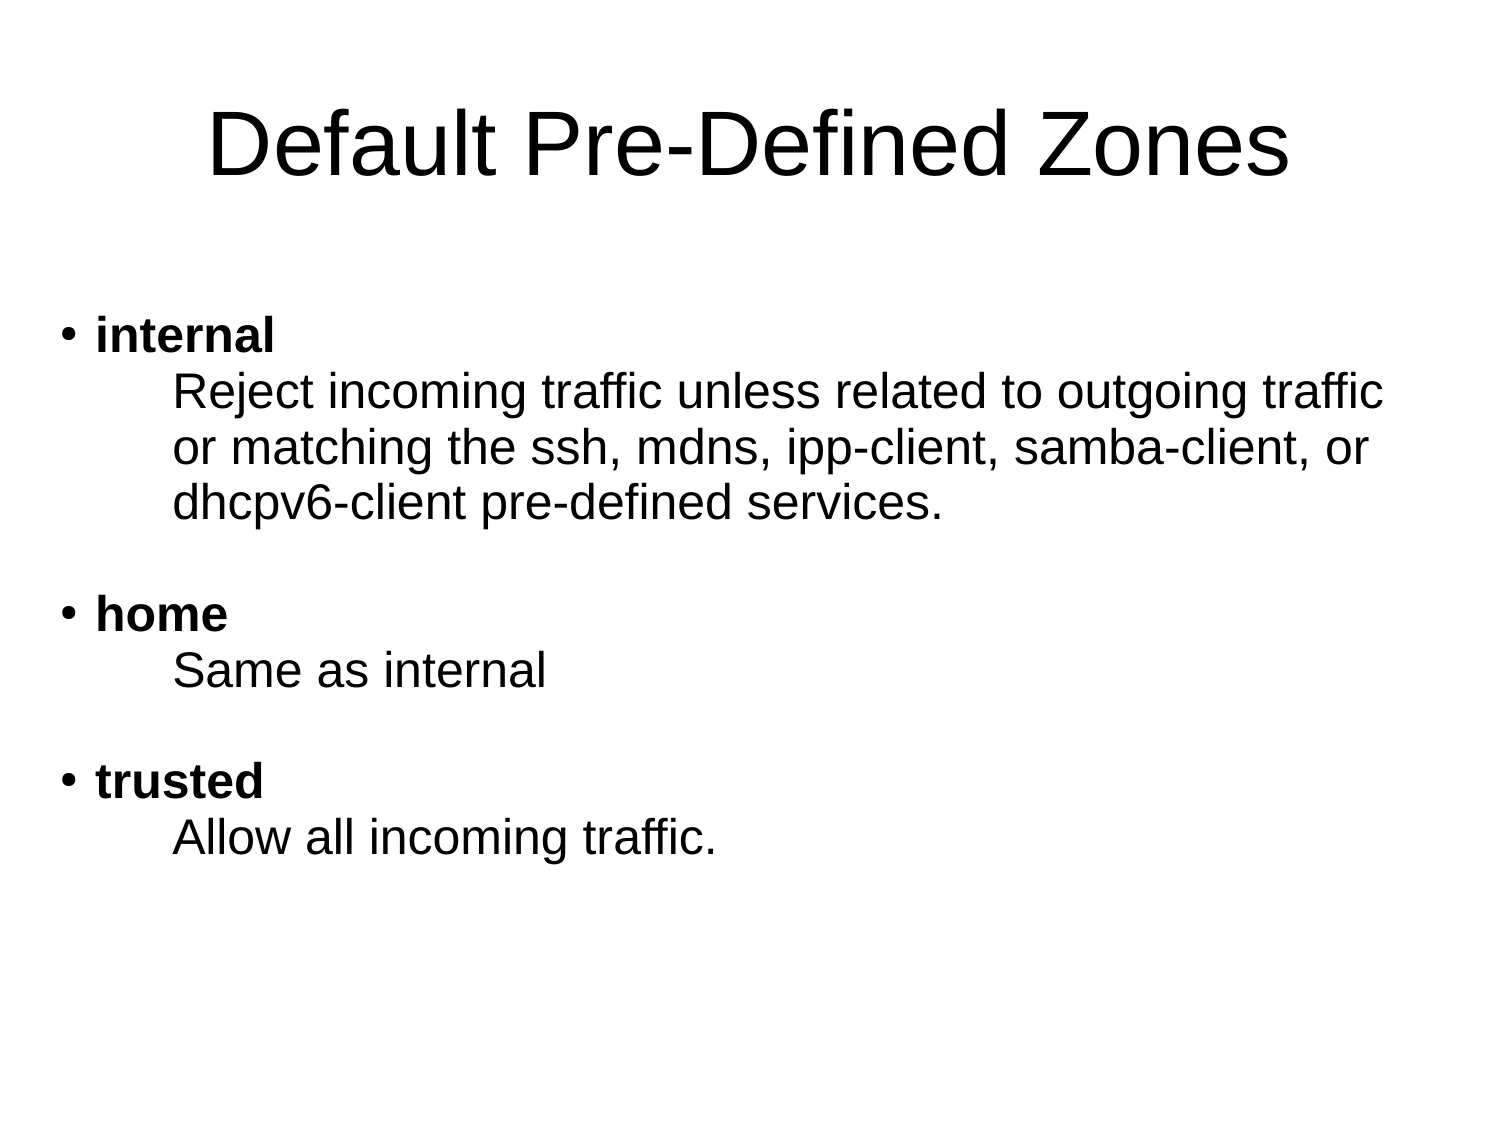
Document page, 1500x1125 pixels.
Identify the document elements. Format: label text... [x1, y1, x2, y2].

text_box internal Reject incoming traffic unless related to outgoing traffic or matching the ssh, mdns, ipp-client, samba-client, or dhcpv6-client pre-defined services. home Same as internal trusted Allow all incoming traffic. [45, 299, 1411, 981]
title Default Pre-Defined Zones [75, 45, 1425, 233]
